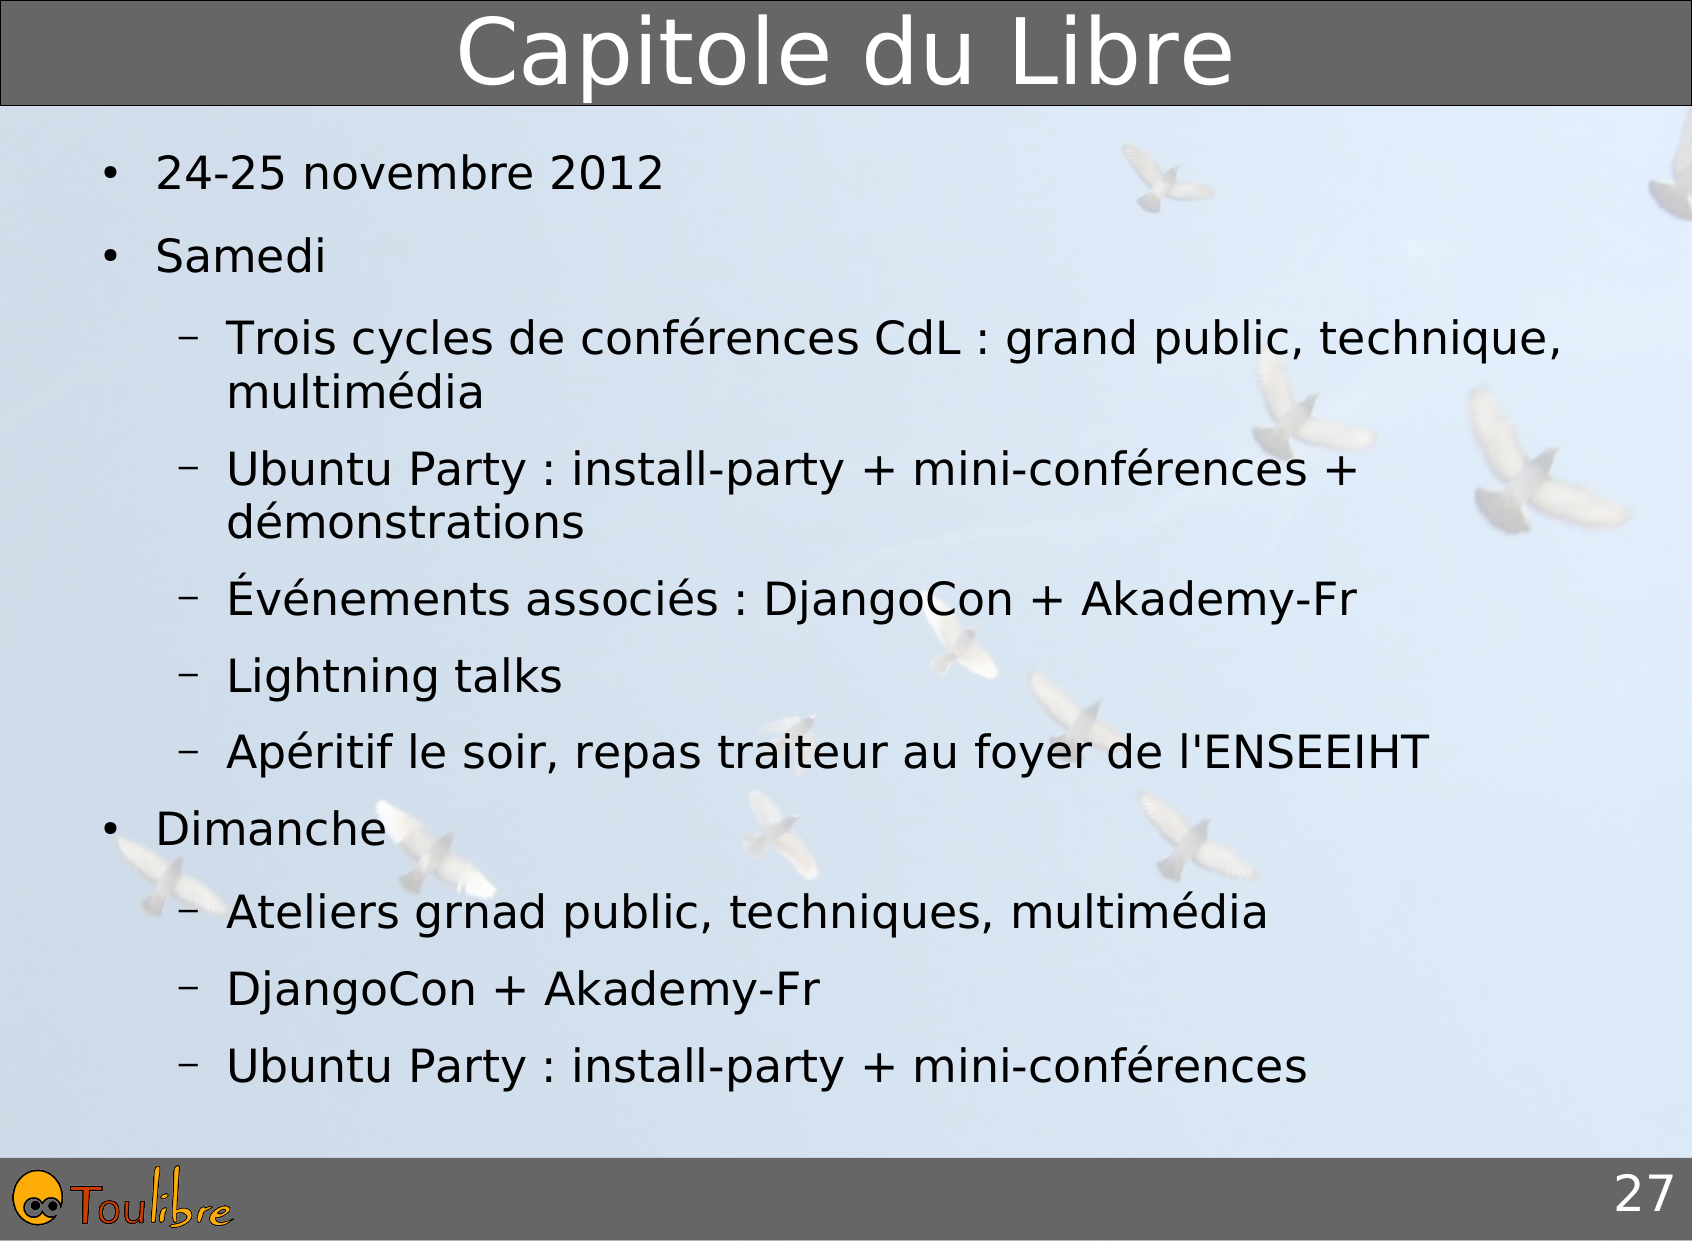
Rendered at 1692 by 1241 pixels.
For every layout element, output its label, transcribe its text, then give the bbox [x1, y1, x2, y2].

list 24-25 novembre 2012 Samedi Trois cycles de conférences CdL : grand public, technique, multimédia Ubuntu Party : install-party + mini-conférences + démonstrations Événements associés : DjangoCon + Akademy-Fr Lightning talks Apéritif le soir, repas traiteur au foyer de l'ENSEEIHT Dimanche Ateliers grnad public, techniques, multimédia DjangoCon + Akademy-Fr Ubuntu Party : install-party + mini-conférences [84, 146, 1608, 1109]
picture [12, 1165, 234, 1228]
title Capitole du Libre [0, 0, 1692, 107]
